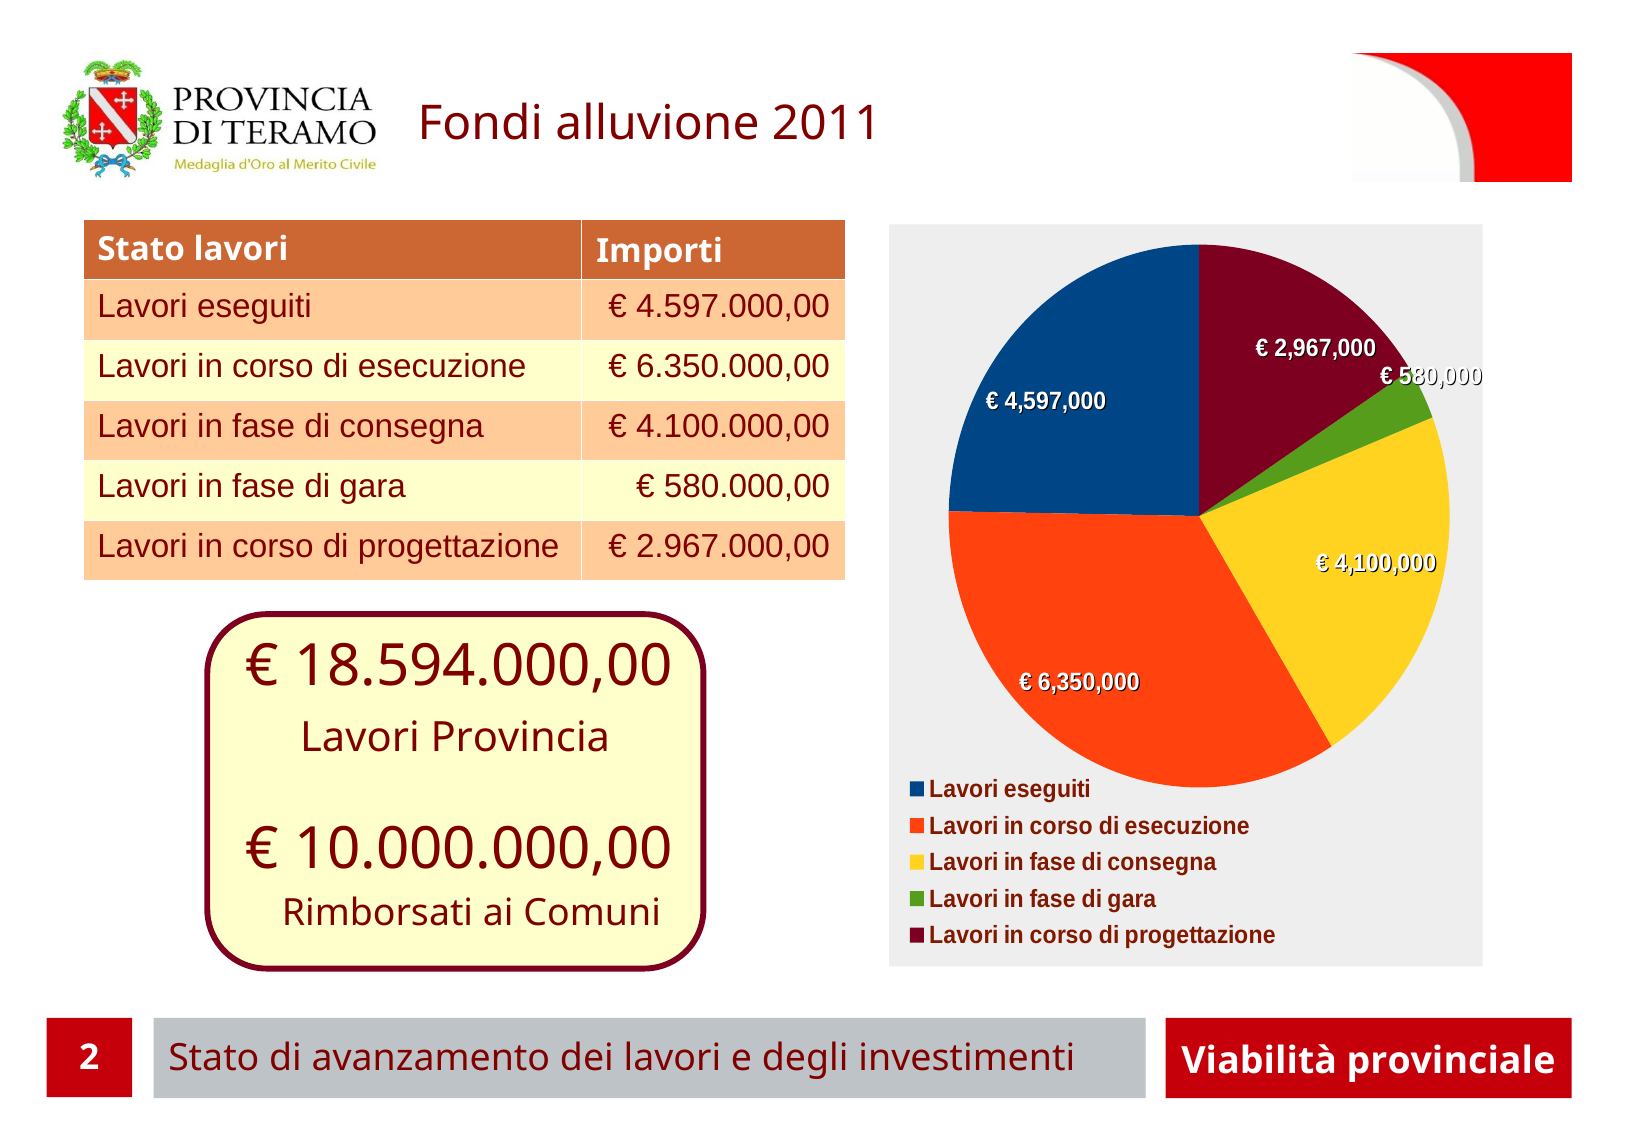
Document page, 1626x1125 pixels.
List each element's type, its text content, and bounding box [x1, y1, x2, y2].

table_cell € 2.967.000,00 [582, 521, 845, 580]
table_cell Lavori in fase di gara [84, 461, 581, 520]
table_cell Lavori in corso di progettazione [84, 521, 581, 580]
text_box Lavori Provincia [219, 707, 692, 810]
picture [1352, 53, 1572, 182]
text_box [207, 626, 704, 969]
table_cell Lavori in fase di consegna [84, 401, 581, 460]
text_box € 10.000.000,00 [230, 809, 692, 894]
chart [889, 224, 1533, 967]
text_box € 18.594.000,00 [230, 625, 692, 707]
table_cell € 4.597.000,00 [582, 280, 845, 340]
table_cell € 4.100.000,00 [582, 401, 845, 460]
picture [58, 53, 384, 182]
title Fondi alluvione 2011 [406, 53, 1352, 187]
table_header Stato lavori [84, 220, 581, 279]
text_box Rimborsati ai Comuni [267, 885, 655, 945]
text_box [232, 614, 679, 625]
table_cell Lavori eseguiti [84, 280, 581, 340]
table_cell € 6.350.000,00 [582, 341, 845, 400]
table_header Importi [582, 220, 845, 279]
table_cell Lavori in corso di esecuzione [84, 341, 581, 400]
table_cell € 580.000,00 [582, 461, 845, 520]
